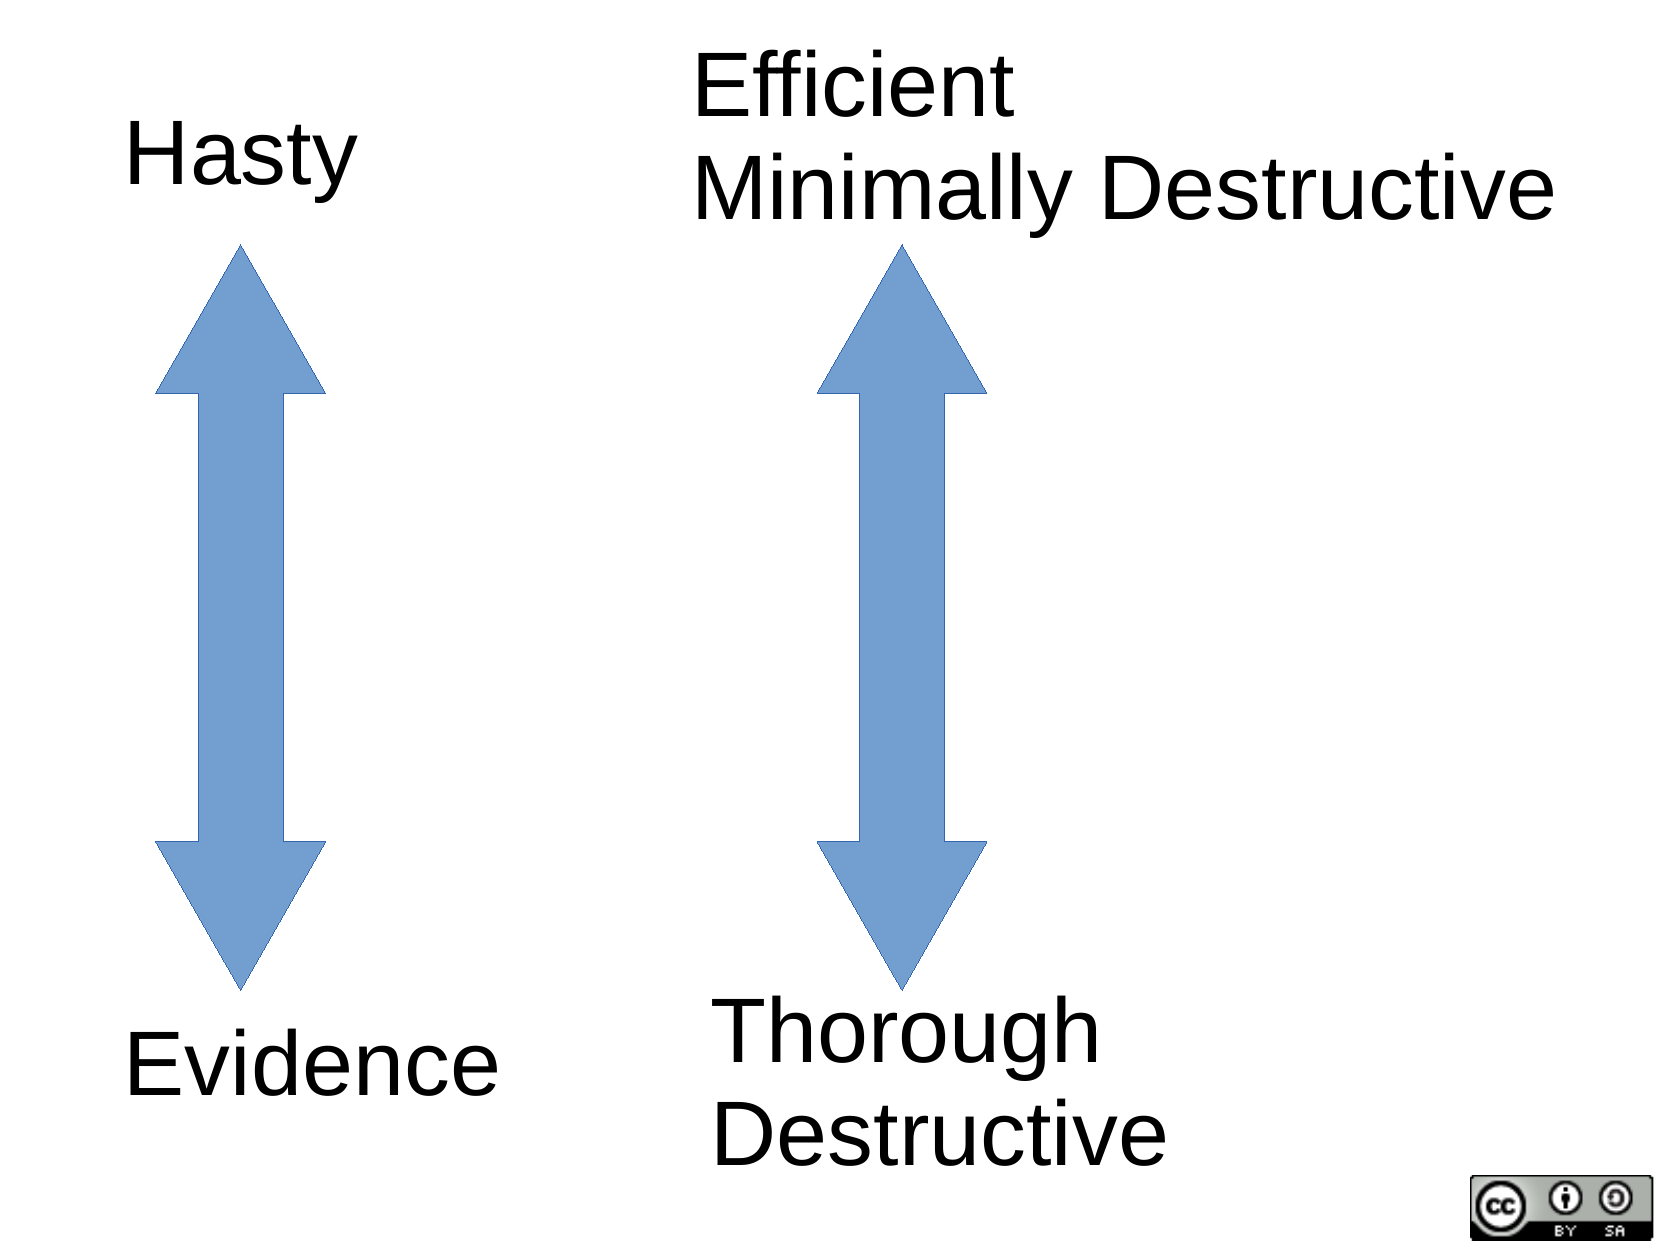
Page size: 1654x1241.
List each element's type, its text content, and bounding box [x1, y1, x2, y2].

title Evidence [124, 959, 558, 1167]
text_box [817, 244, 987, 991]
text_box [155, 244, 326, 991]
title Efficient Minimally Destructive [691, 32, 1559, 240]
title Hasty [124, 49, 558, 257]
title Thorough Destructive [710, 978, 1189, 1186]
picture [1470, 1175, 1654, 1241]
